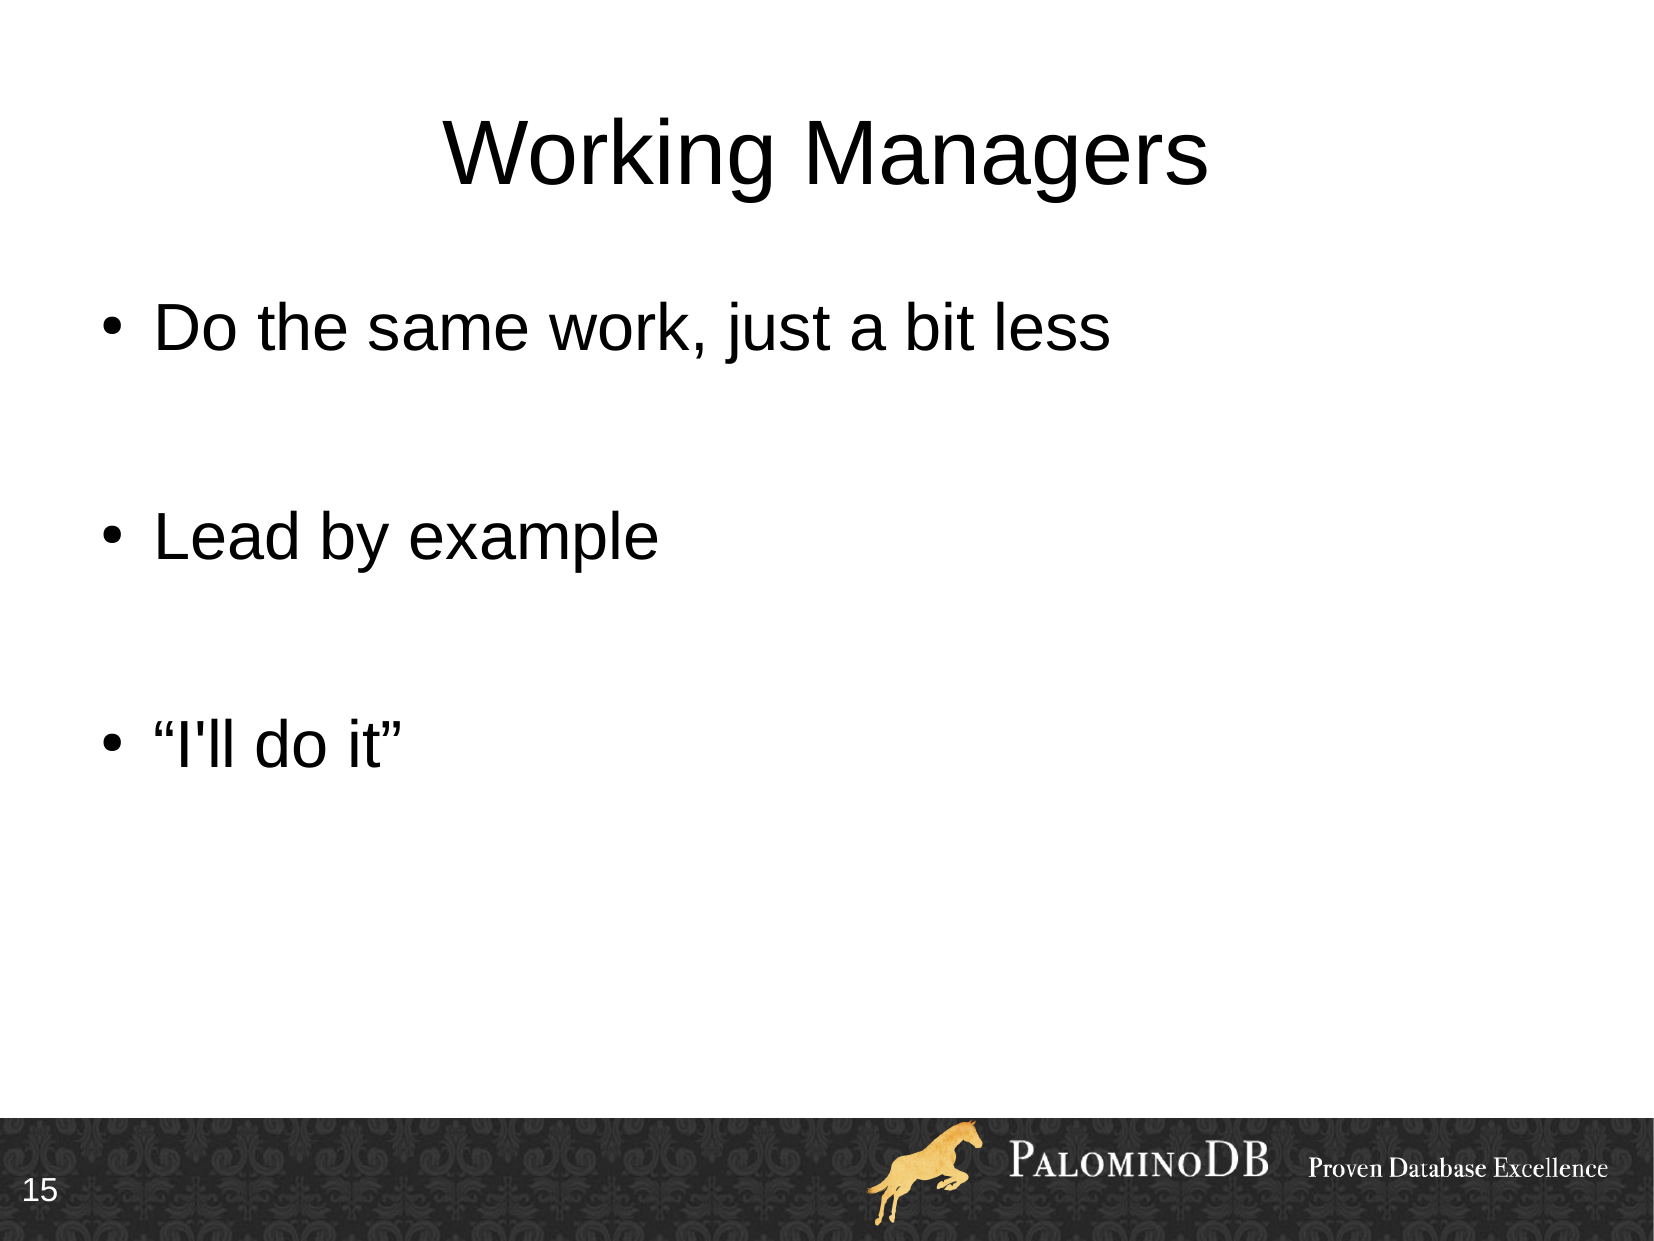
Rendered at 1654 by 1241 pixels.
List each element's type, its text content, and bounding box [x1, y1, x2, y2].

title Working Managers [82, 49, 1571, 257]
list Do the same work, just a bit less Lead by example “I'll do it” [82, 290, 1571, 1112]
picture [0, 1112, 1654, 1241]
